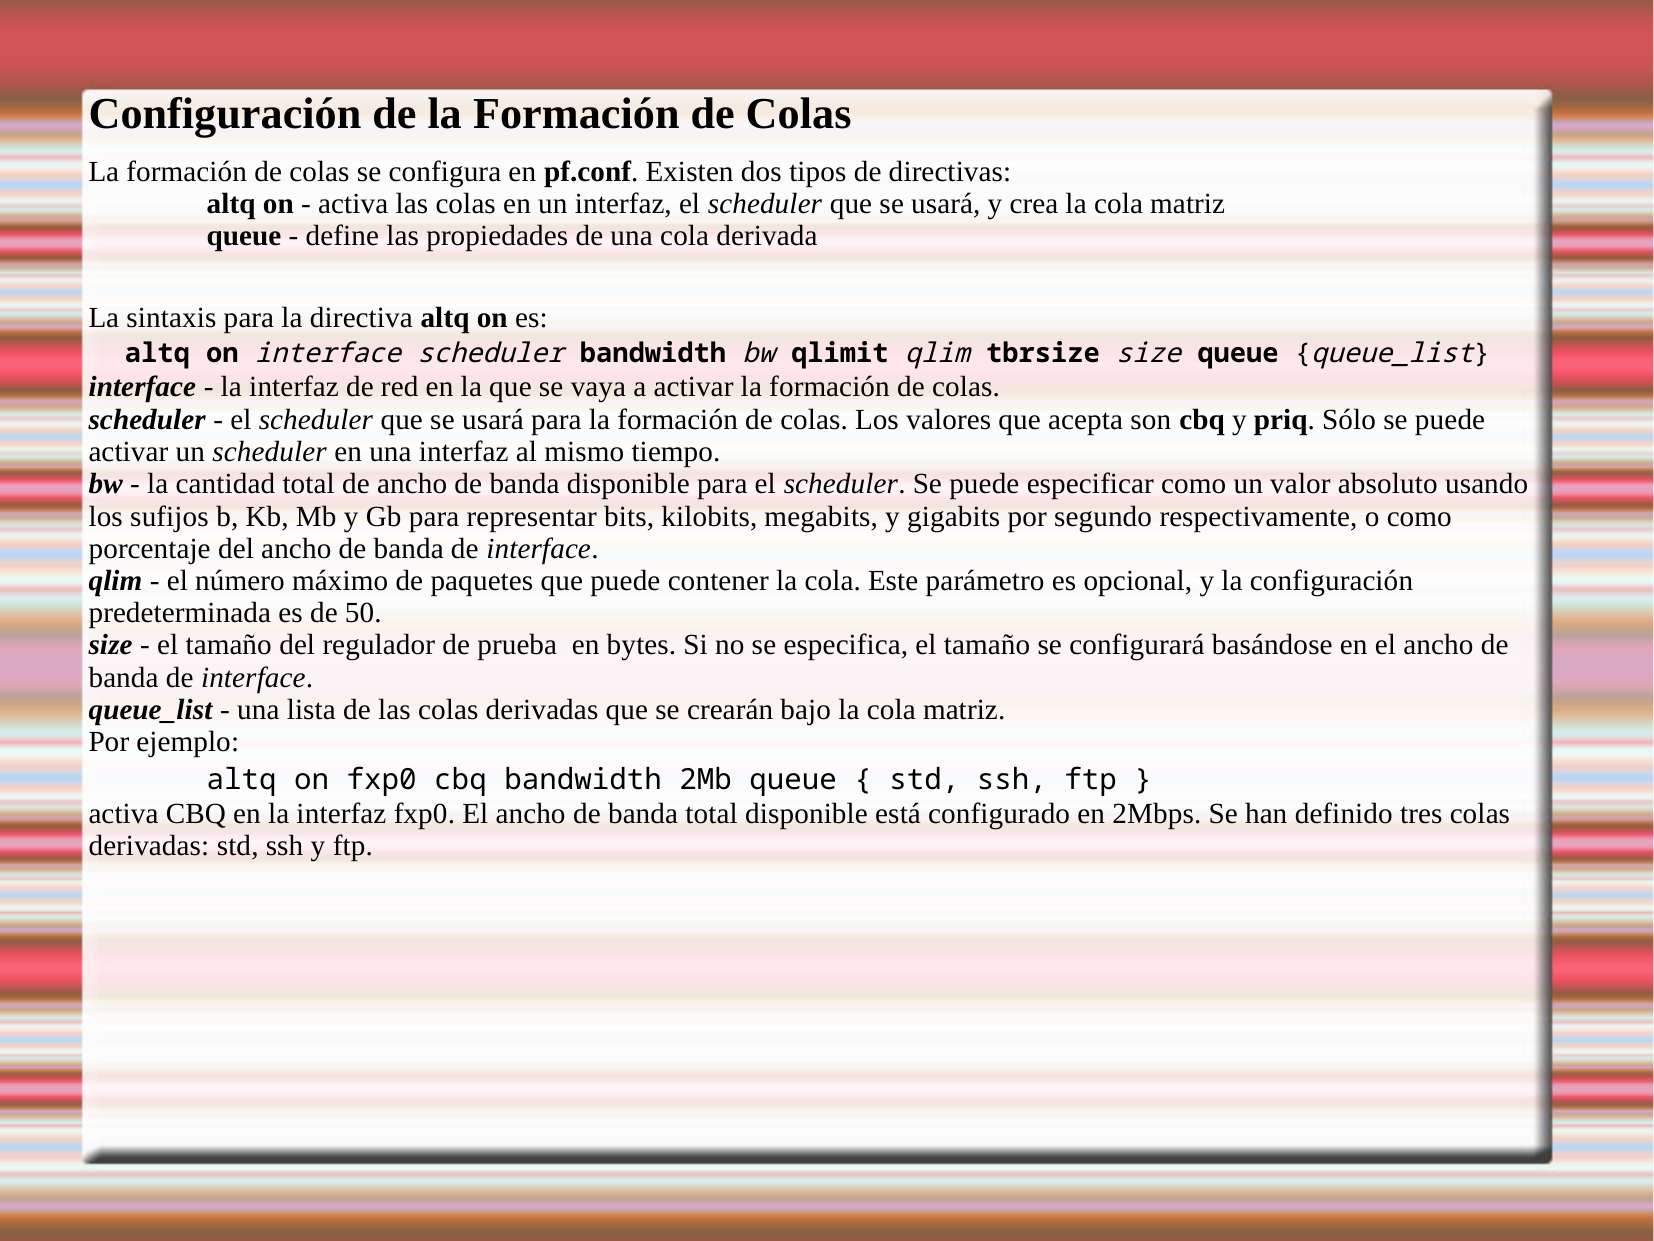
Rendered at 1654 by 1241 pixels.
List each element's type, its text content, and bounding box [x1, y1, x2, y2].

picture [0, 0, 1654, 1241]
text_box Configuración de la Formación de Colas La formación de colas se configura en pf.conf. Existen dos tipos de directivas: altq on - activa las colas en un interfaz, el scheduler que se usará, y crea la cola matriz queue - define las propiedades de una cola derivada La sintaxis para la directiva altq on es: altq on interface scheduler bandwidth bw qlimit qlim tbrsize size queue {queue_list} interface - la interfaz de red en la que se vaya a activar la formación de colas. scheduler - el scheduler que se usará para la formación de colas. Los valores que acepta son cbq y priq. Sólo se puede activar un scheduler en una interfaz al mismo tiempo. bw - la cantidad total de ancho de banda disponible para el scheduler. Se puede especificar como un valor absoluto usando los sufijos b, Kb, Mb y Gb para representar bits, kilobits, megabits, y gigabits por segundo respectivamente, o como porcentaje del ancho de banda de interface. qlim - el número máximo de paquetes que puede contener la cola. Este parámetro es opcional, y la configuración predeterminada es de 50. size - el tamaño del regulador de prueba en bytes. Si no se especifica, el tamaño se configurará basándose en el ancho de banda de interface. queue_list - una lista de las colas derivadas que se crearán bajo la cola matriz. Por ejemplo: altq on fxp0 cbq bandwidth 2Mb queue { std, ssh, ftp } activa CBQ en la interfaz fxp0. El ancho de banda total disponible está configurado en 2Mbps. Se han definido tres colas derivadas: std, ssh y ftp. [88, 88, 1536, 1118]
